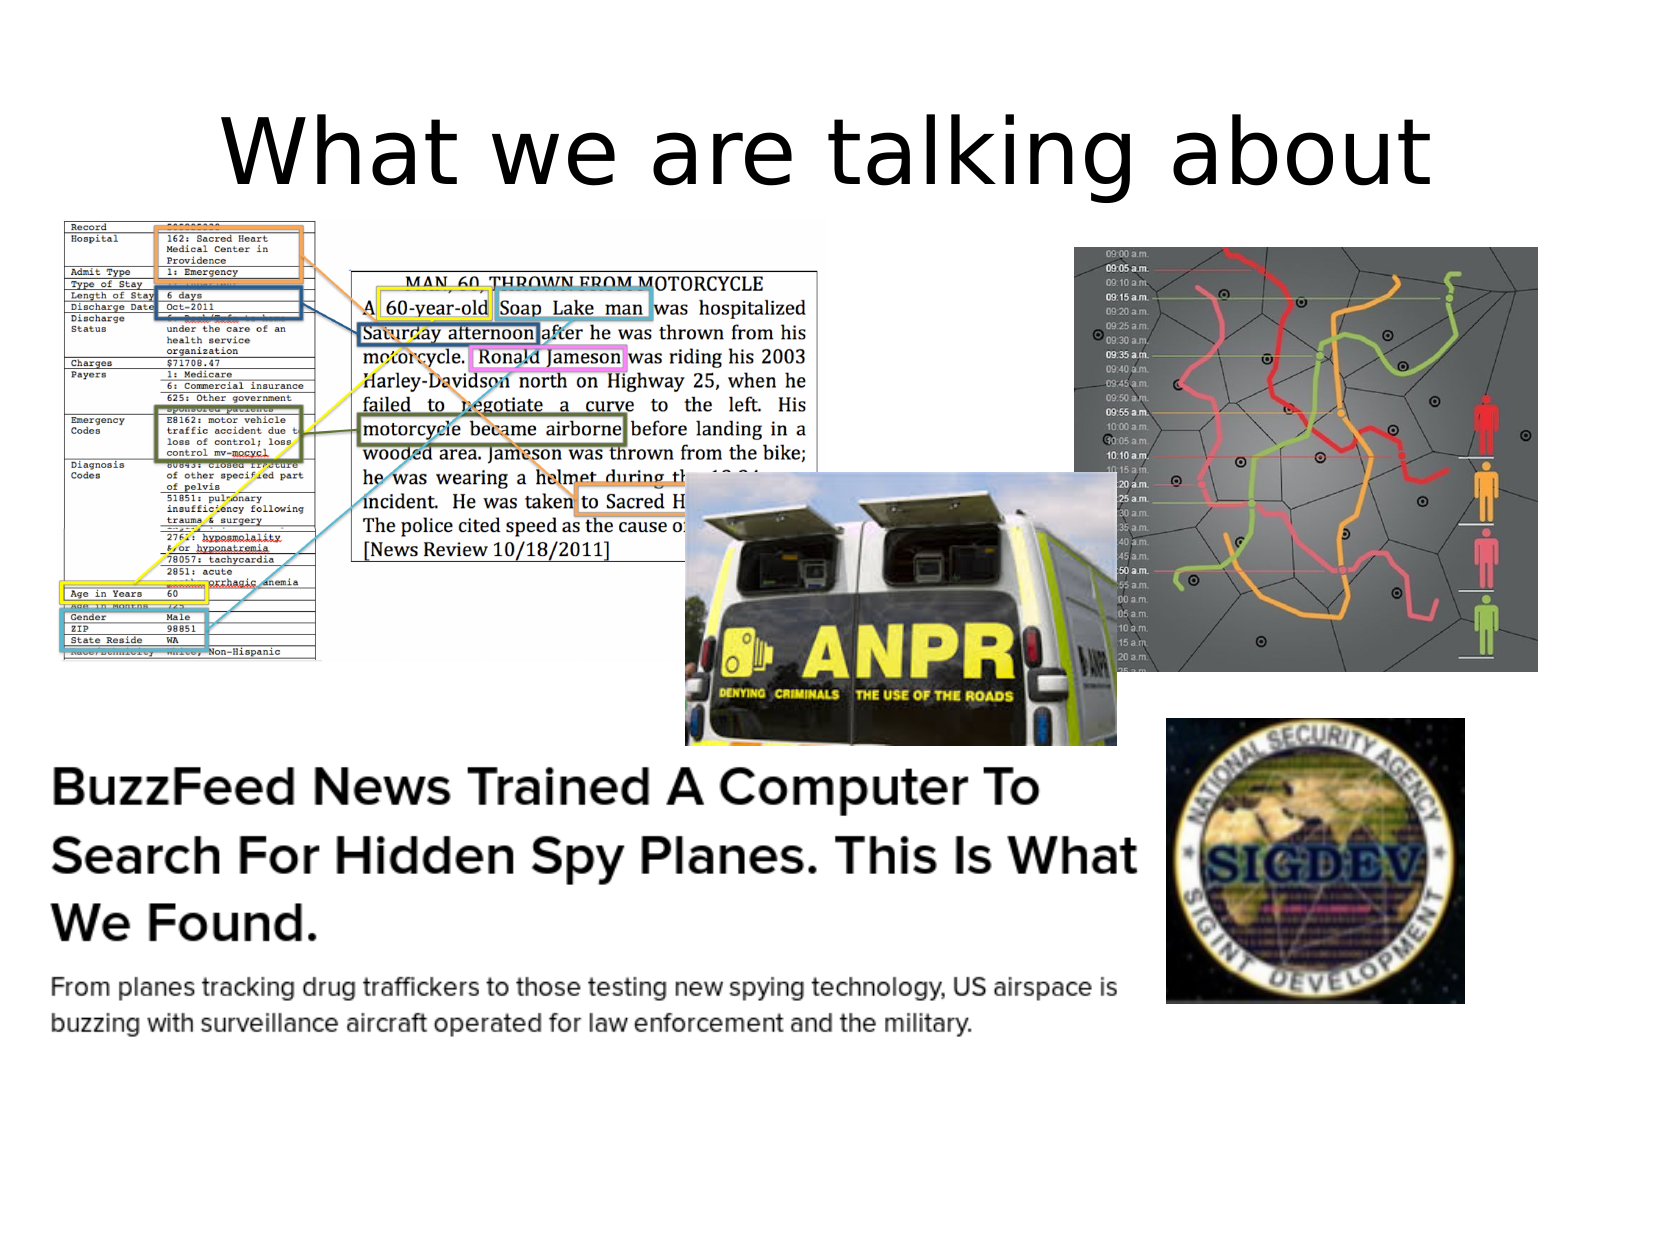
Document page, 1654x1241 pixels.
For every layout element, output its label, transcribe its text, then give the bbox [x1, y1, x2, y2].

picture [35, 220, 1538, 1065]
title What we are talking about [82, 49, 1571, 257]
picture [1166, 718, 1465, 1004]
